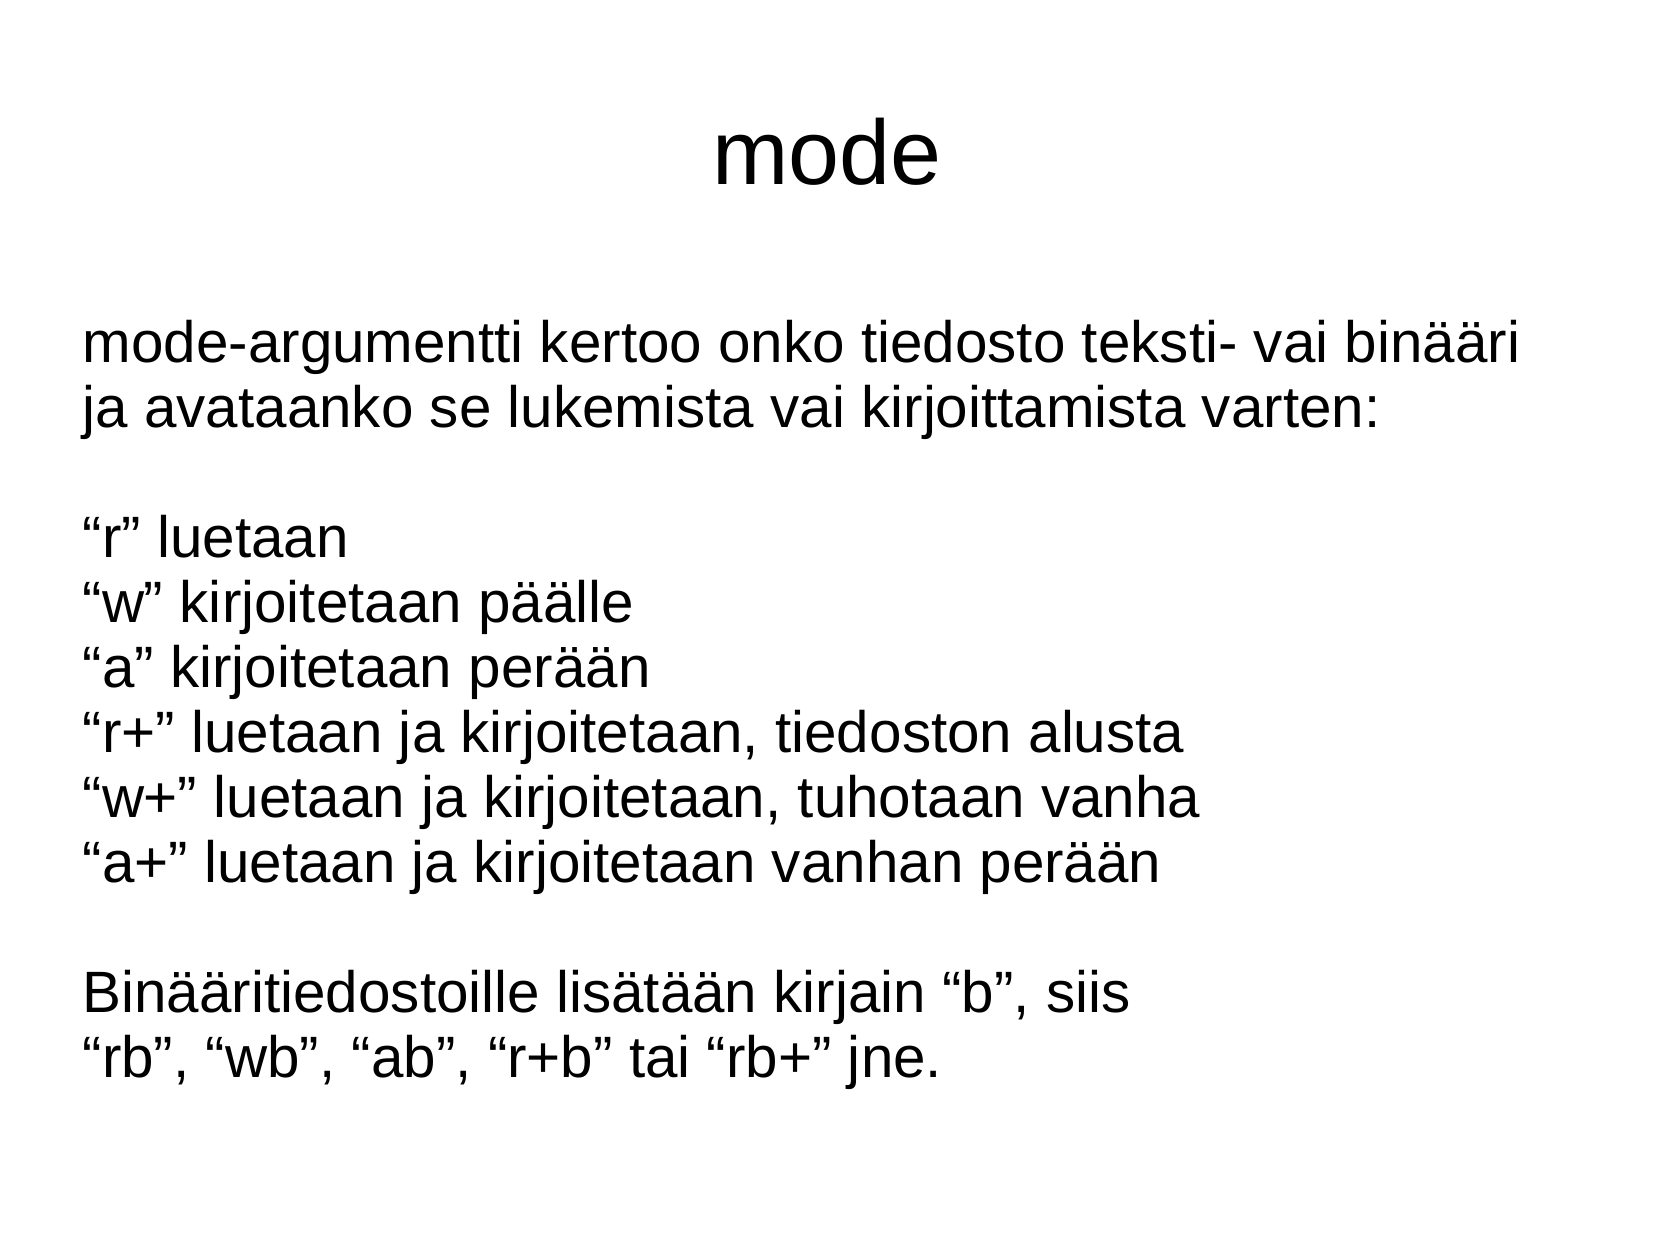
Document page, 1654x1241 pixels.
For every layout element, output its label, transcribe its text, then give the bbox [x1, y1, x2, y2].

subtitle mode-argumentti kertoo onko tiedosto teksti- vai binääri ja avataanko se lukemista vai kirjoittamista varten: “r” luetaan “w” kirjoitetaan päälle “a” kirjoitetaan perään “r+” luetaan ja kirjoitetaan, tiedoston alusta “w+” luetaan ja kirjoitetaan, tuhotaan vanha “a+” luetaan ja kirjoitetaan vanhan perään Binääritiedostoille lisätään kirjain “b”, siis “rb”, “wb”, “ab”, “r+b” tai “rb+” jne. [82, 297, 1571, 1102]
title mode [82, 56, 1571, 250]
